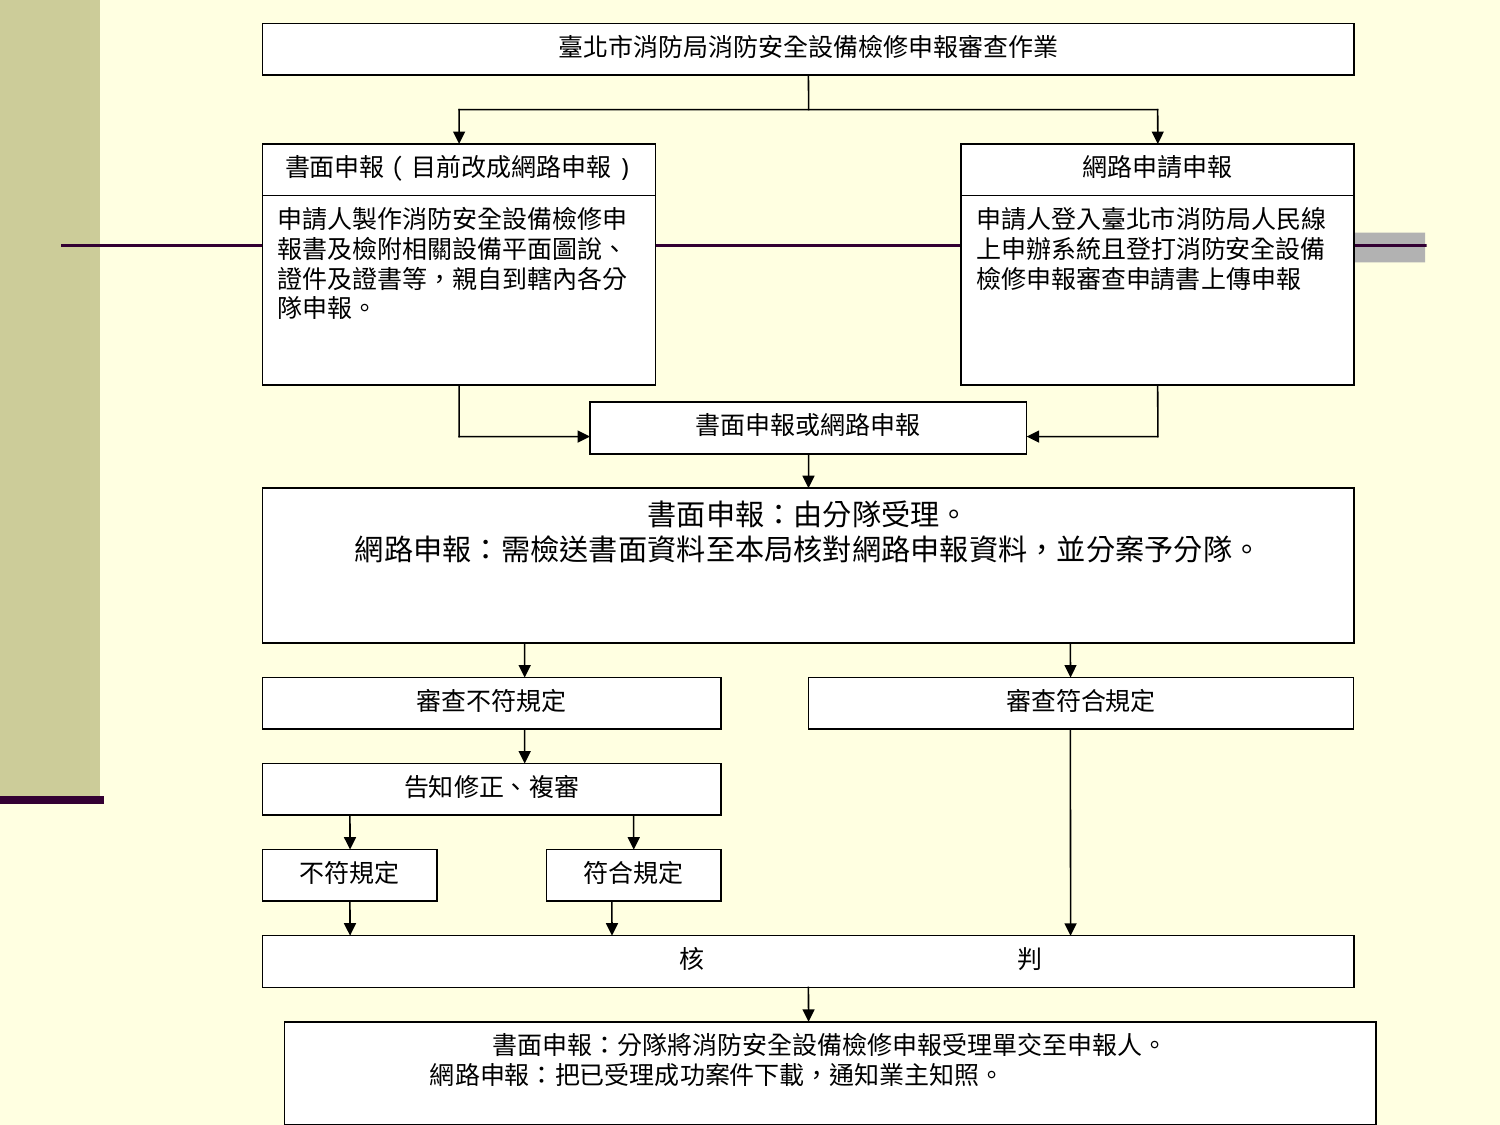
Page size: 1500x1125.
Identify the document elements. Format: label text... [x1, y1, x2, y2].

text_box 申請人登入臺北市消防局人民線上申辦系統且登打消防安全設備檢修申報審查申請書上傳申報 [961, 195, 1355, 385]
text_box 書面申報：由分隊受理。 網路申報：需檢送書面資料至本局核對網路申報資料，並分案予分隊。 [262, 488, 1355, 644]
text_box 申請人製作消防安全設備檢修申報書及檢附相關設備平面圖說、證件及證書等，親自到轄內各分隊申報。 [262, 195, 656, 385]
text_box 審查不符規定 [262, 677, 721, 730]
text_box 網路申請申報 [961, 143, 1355, 195]
text_box 符合規定 [546, 849, 721, 902]
text_box 書面申報(目前改成網路申報) [262, 143, 656, 195]
text_box 臺北市消防局消防安全設備檢修申報審查作業 [262, 23, 1355, 76]
text_box 書面申報或網路申報 [589, 402, 1027, 454]
text_box 書面申報：分隊將消防安全設備檢修申報受理單交至申報人。 網路申報：把已受理成功案件下載，通知業主知照。 [284, 1021, 1376, 1125]
text_box 核 判 [262, 935, 1355, 988]
text_box 審查符合規定 [808, 677, 1354, 730]
text_box 告知修正、複審 [262, 763, 721, 816]
text_box 不符規定 [262, 849, 438, 902]
